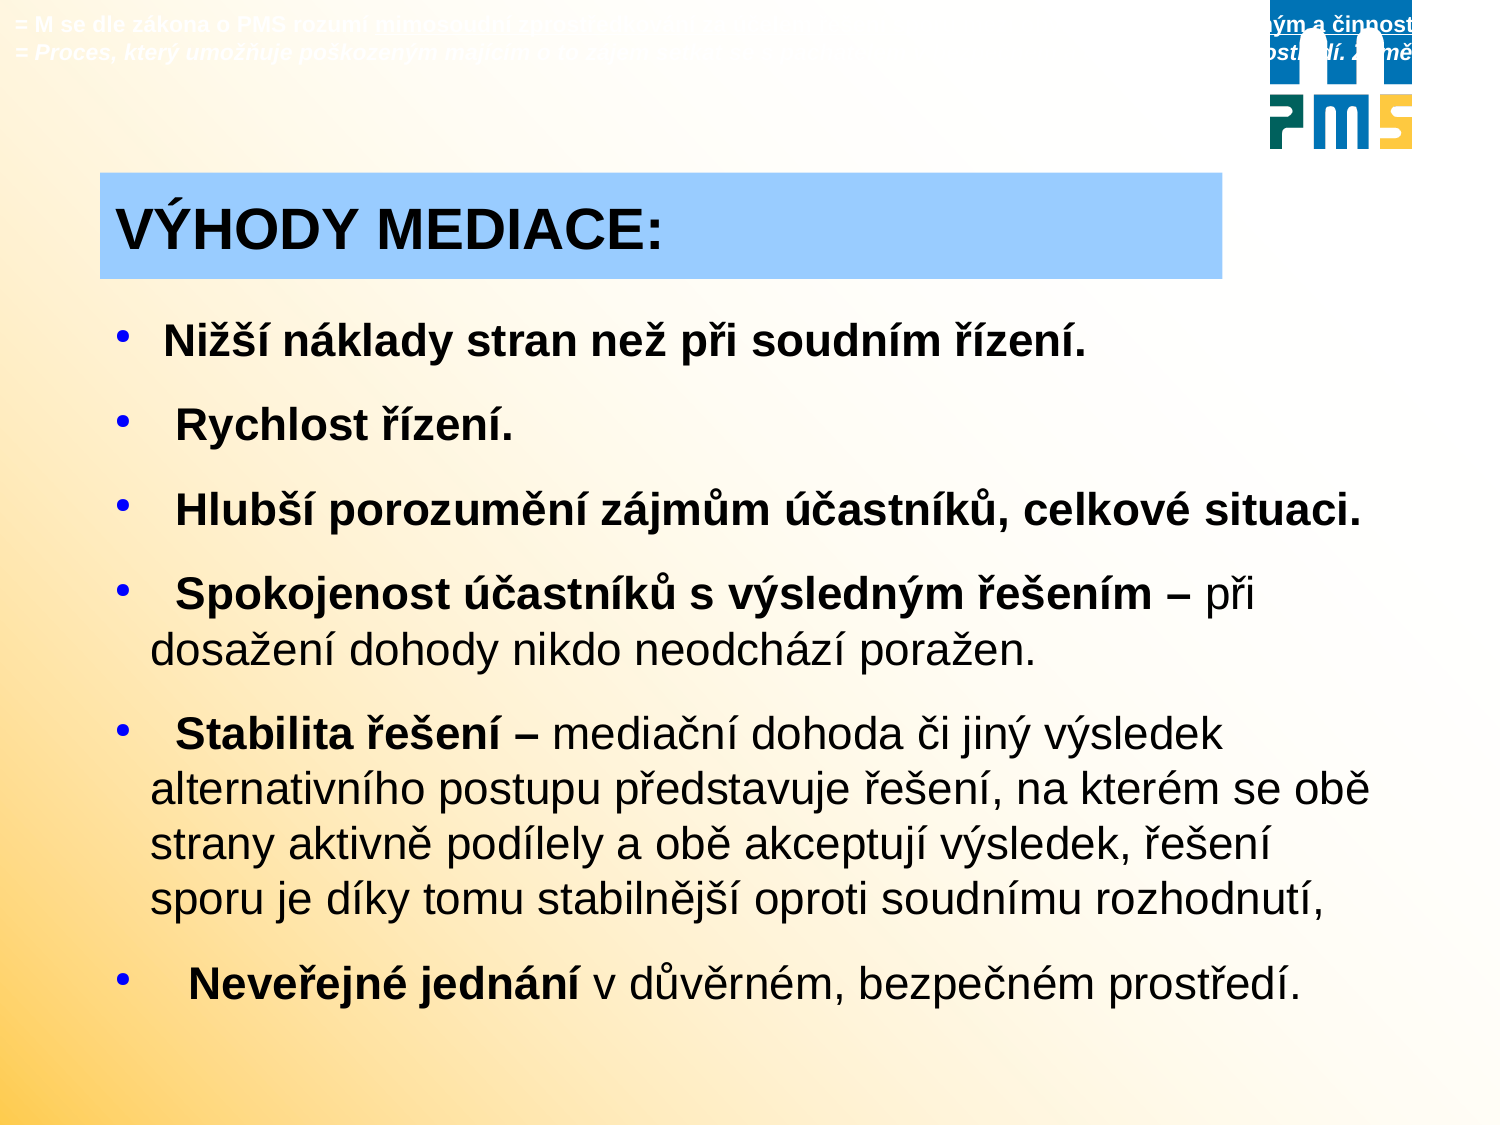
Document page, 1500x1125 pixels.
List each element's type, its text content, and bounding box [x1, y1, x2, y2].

text_box VÝHODY MEDIACE: [100, 172, 1223, 279]
text_box = M se dle zákona o PMS rozumí mimosoudní zprostředkování za účelem řešení sporu mezi obviněným a poškozeným a činnost směřující k urovnání konfliktního stavu vykonávaná v souvislosti s trestním řízením. Mediaci lze provádět jen s výslovným souhlasem obviněného a poškozeného. = Proces, který umožňuje poškozeným majícím o to zájem setkat se s pachatelem v bezpečném a uspořádaném prostředí. Záměrem je vést pachatele k odpovědnosti a zároveň poskytnout podporu a pomoc pošk. Pošk.- sdělit, jak jej TČ ovlivnil, dostat odpovědi na své otázky a účastnit se plánu NŠ. [0, 2, 1500, 73]
text_box Nižší náklady stran než při soudním řízení. Rychlost řízení. Hlubší porozumění zájmům účastníků, celkové situaci. Spokojenost účastníků s výsledným řešením – při dosažení dohody nikdo neodchází poražen. Stabilita řešení – mediační dohoda či jiný výsledek alternativního postupu představuje řešení, na kterém se obě strany aktivně podílely a obě akceptují výsledek, řešení sporu je díky tomu stabilnější oproti soudnímu rozhodnutí, Neveřejné jednání v důvěrném, bezpečném prostředí. [100, 302, 1412, 1000]
picture [0, 73, 1500, 1125]
